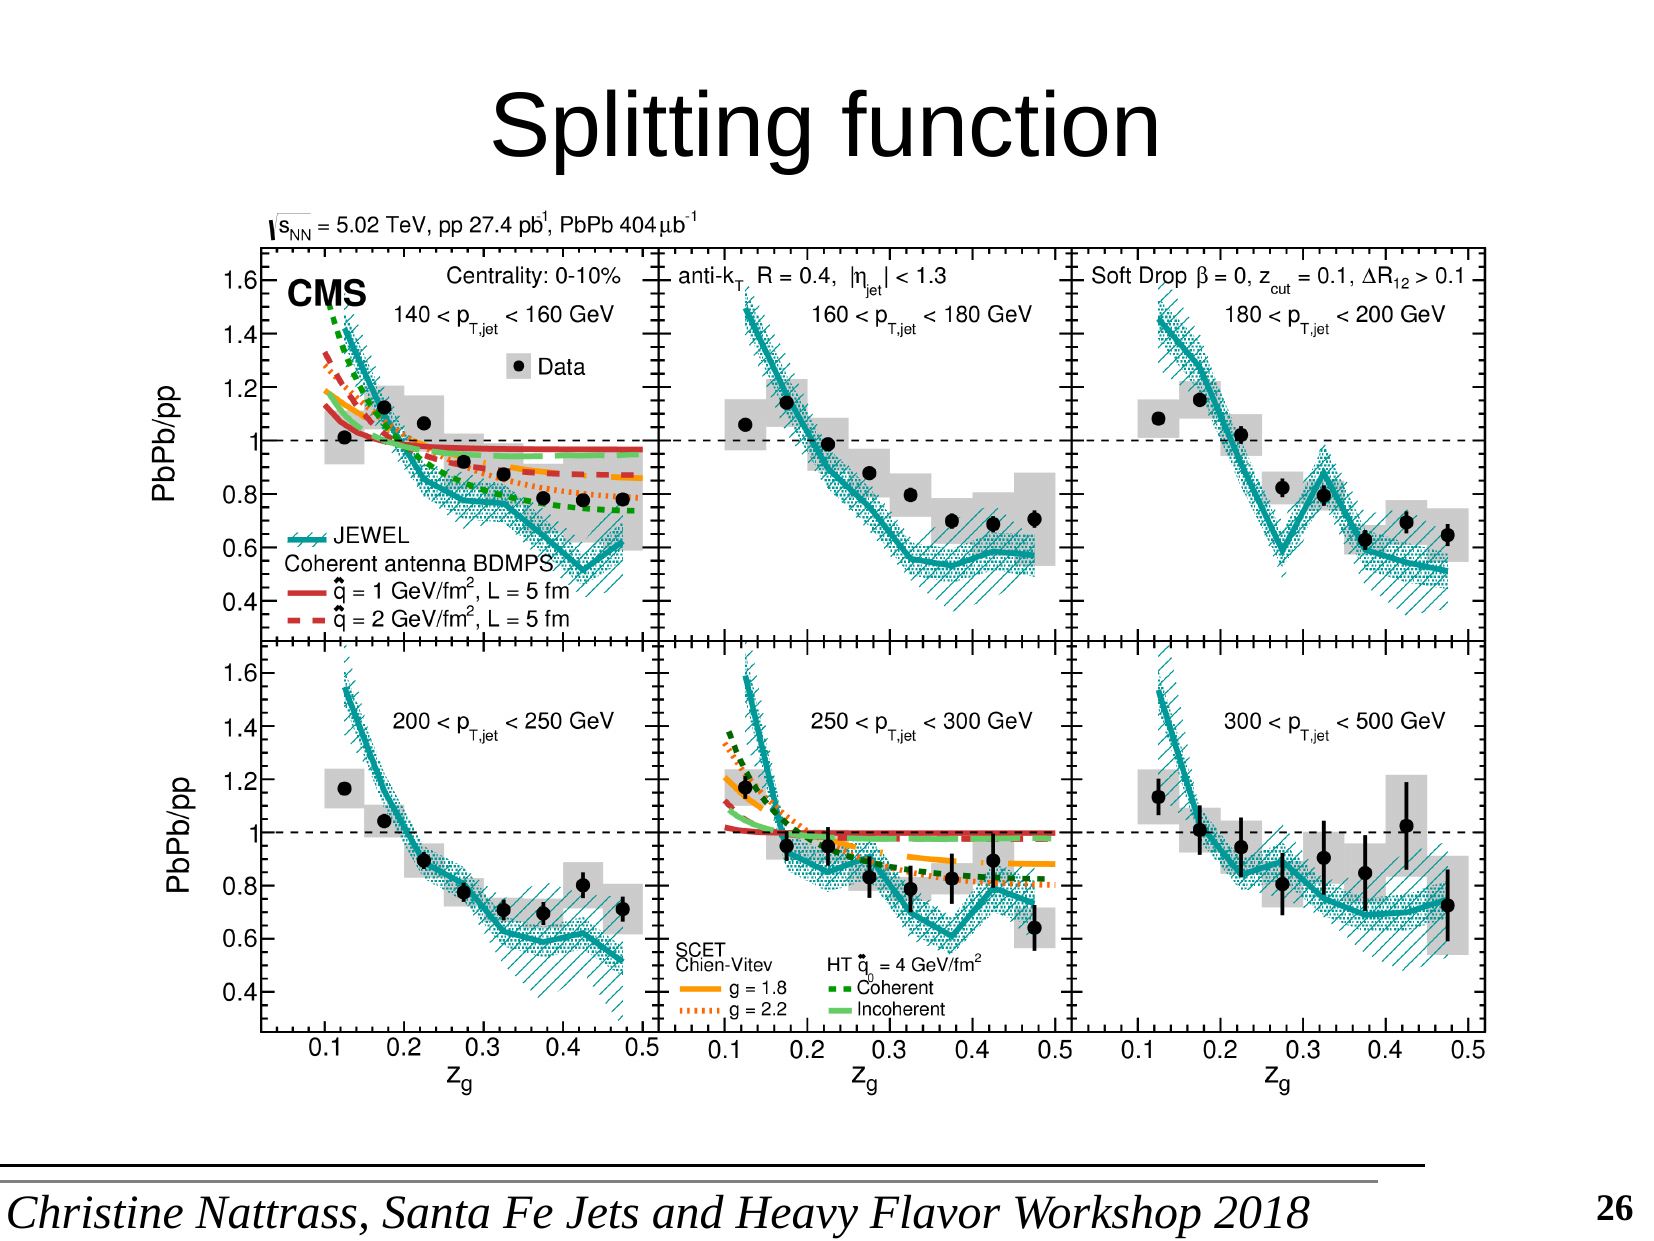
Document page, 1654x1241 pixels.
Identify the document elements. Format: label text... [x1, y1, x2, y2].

picture [128, 204, 1531, 1106]
title Splitting function [82, 49, 1571, 201]
